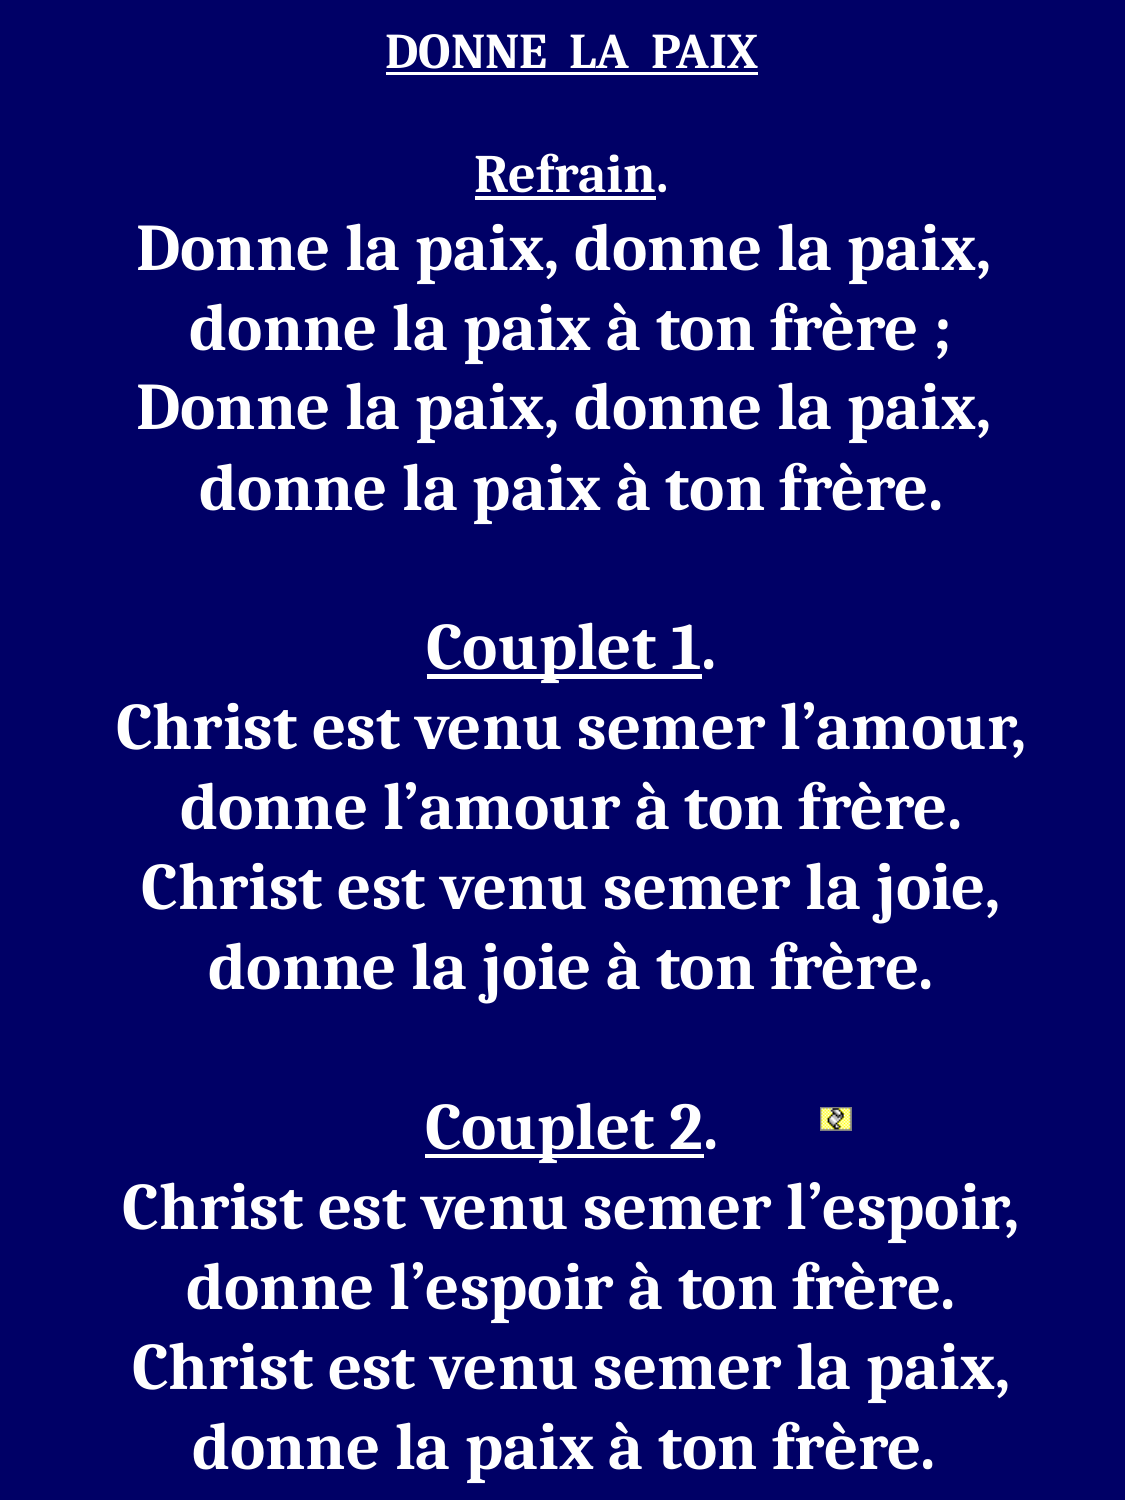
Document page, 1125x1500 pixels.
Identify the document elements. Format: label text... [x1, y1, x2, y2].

text_box DONNE LA PAIX Refrain. Donne la paix, donne la paix, donne la paix à ton frère ; Donne la paix, donne la paix, donne la paix à ton frère. Couplet 1. Christ est venu semer l’amour, donne l’amour à ton frère. Christ est venu semer la joie, donne la joie à ton frère. Couplet 2. Christ est venu semer l’espoir, donne l’espoir à ton frère. Christ est venu semer la paix, donne la paix à ton frère. [47, 0, 1097, 1500]
picture [820, 1107, 852, 1131]
